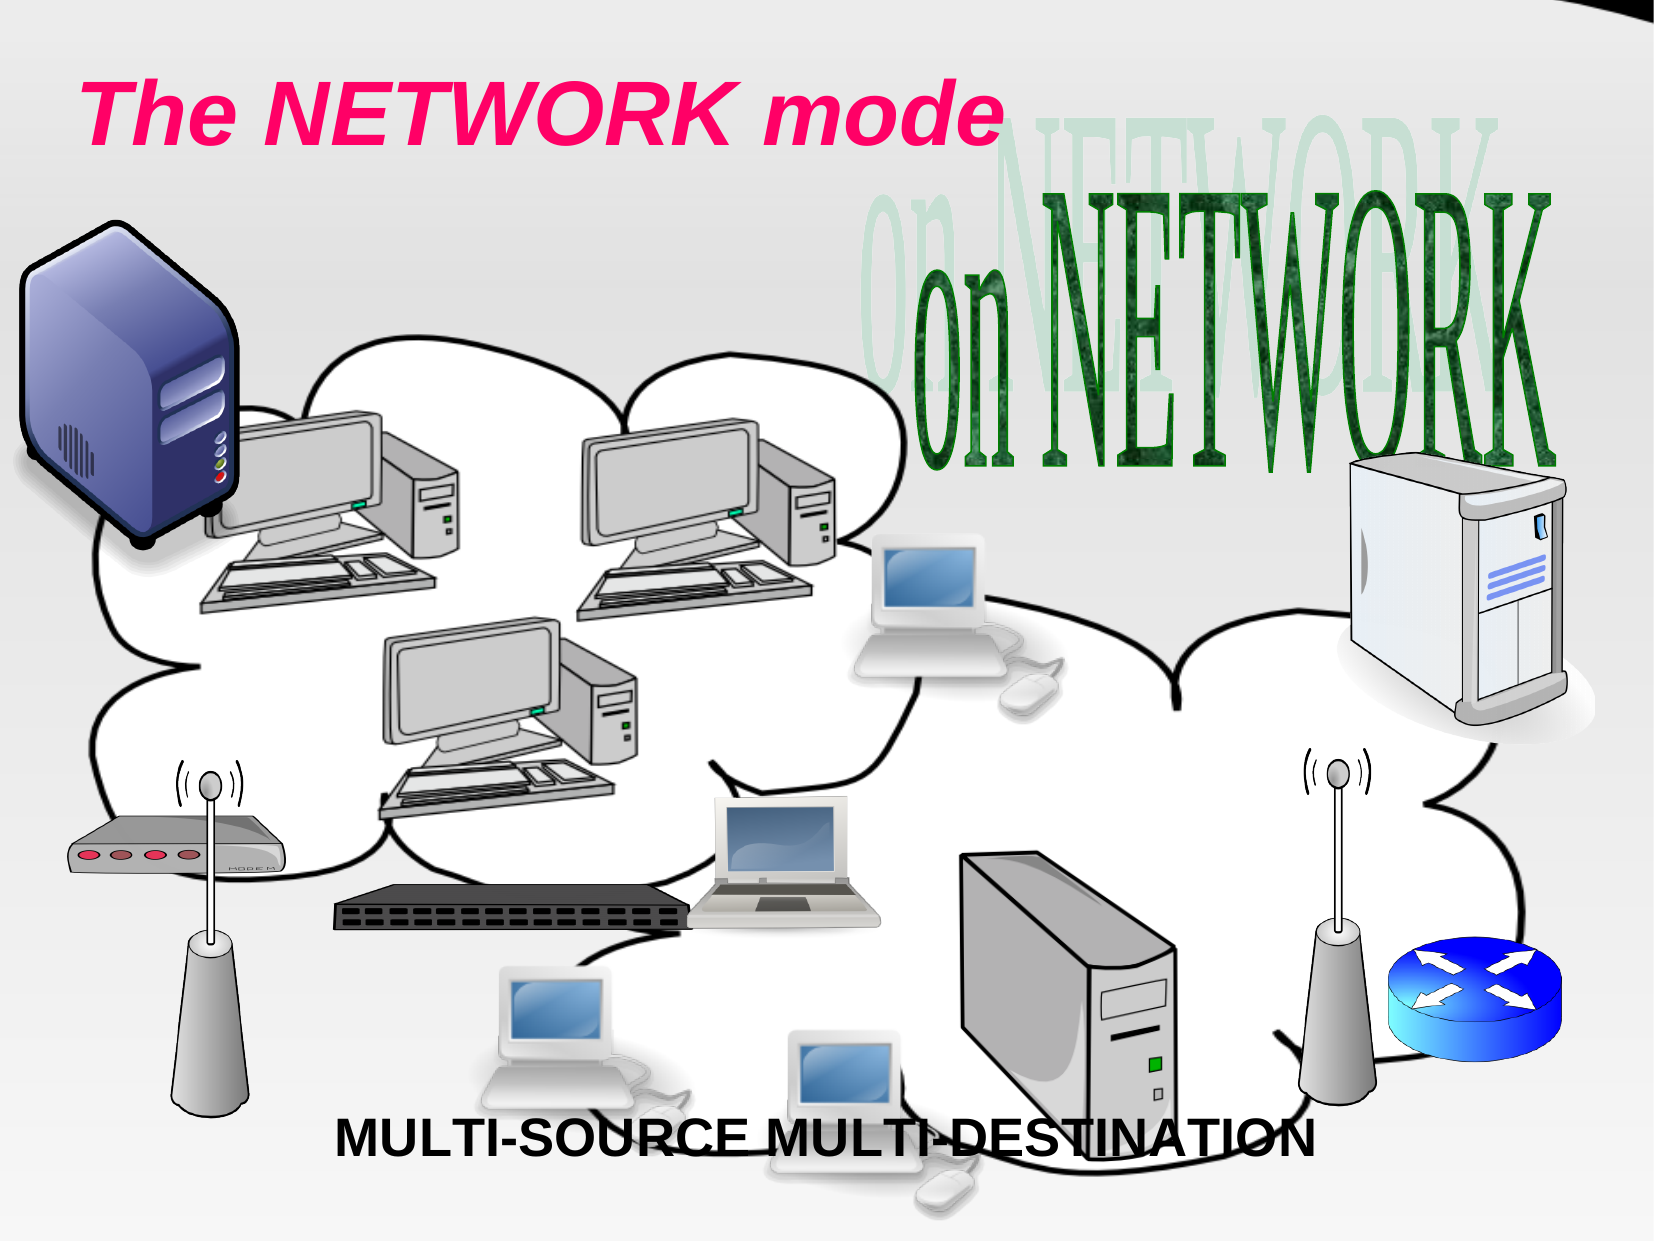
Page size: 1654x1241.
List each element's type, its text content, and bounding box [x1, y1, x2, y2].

picture [0, 0, 1654, 1241]
text_box on NETWORK [1418, 206, 1471, 354]
title The NETWORK mode‏ [60, 17, 1625, 206]
text_box on NETWORK [927, 270, 960, 466]
text_box on NETWORK [1487, 206, 1548, 354]
text_box on NETWORK [1117, 206, 1173, 466]
text_box on NETWORK [1242, 206, 1337, 473]
text_box on NETWORK [965, 270, 1014, 466]
text_box on NETWORK [1342, 206, 1409, 354]
text_box on NETWORK [1043, 206, 1110, 466]
text_box MULTI-SOURCE MULTI-DESTINATION [236, 1092, 1418, 1178]
text_box on NETWORK [1179, 206, 1240, 466]
